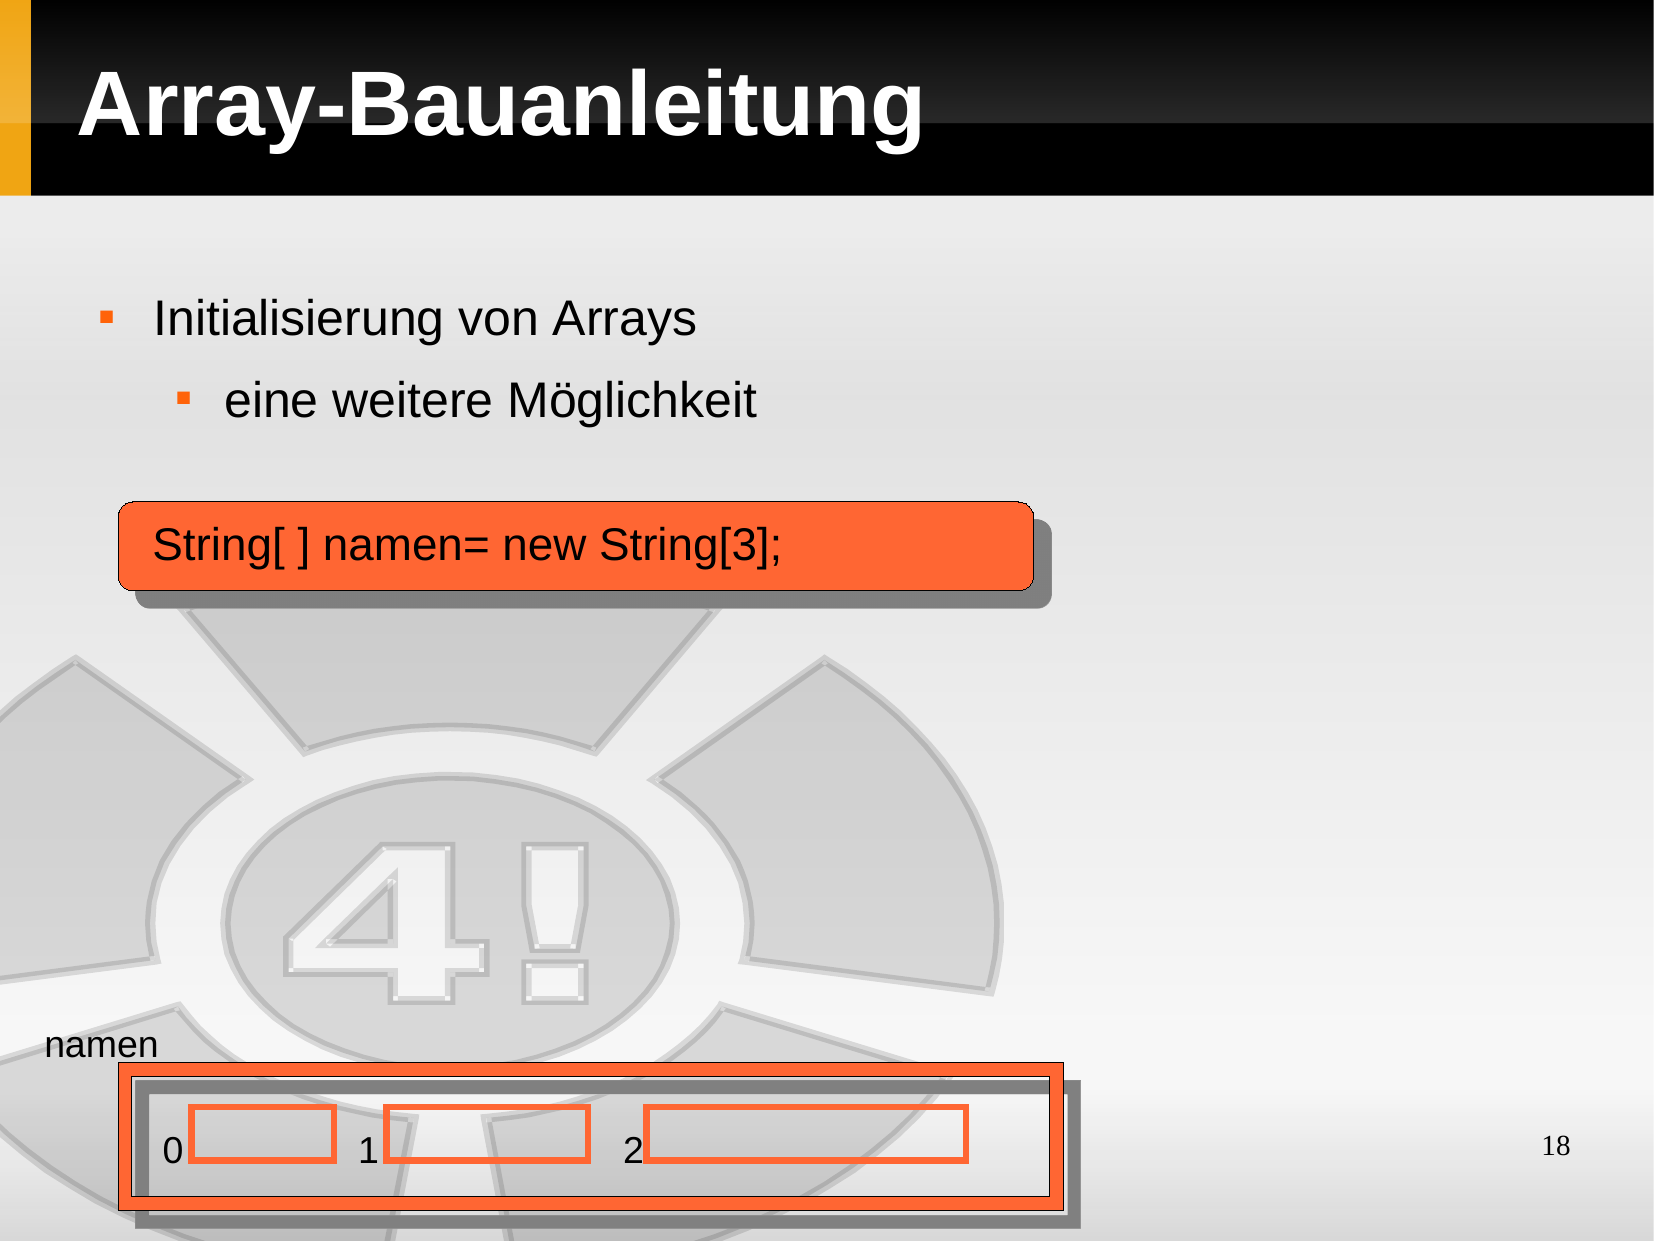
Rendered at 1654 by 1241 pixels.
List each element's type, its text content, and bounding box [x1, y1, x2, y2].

title Array-Bauanleitung [76, 7, 1565, 200]
text_box [383, 1104, 591, 1164]
text_box 2 [608, 1122, 680, 1193]
text_box 0 [147, 1122, 237, 1179]
text_box 1 [343, 1122, 403, 1182]
picture [0, 0, 1654, 1241]
text_box [118, 1094, 1064, 1211]
list Initialisierung von Arrays eine weitere Möglichkeit [82, 290, 1571, 1094]
text_box [188, 1104, 337, 1164]
text_box namen [29, 1015, 174, 1184]
text_box [643, 1104, 969, 1164]
